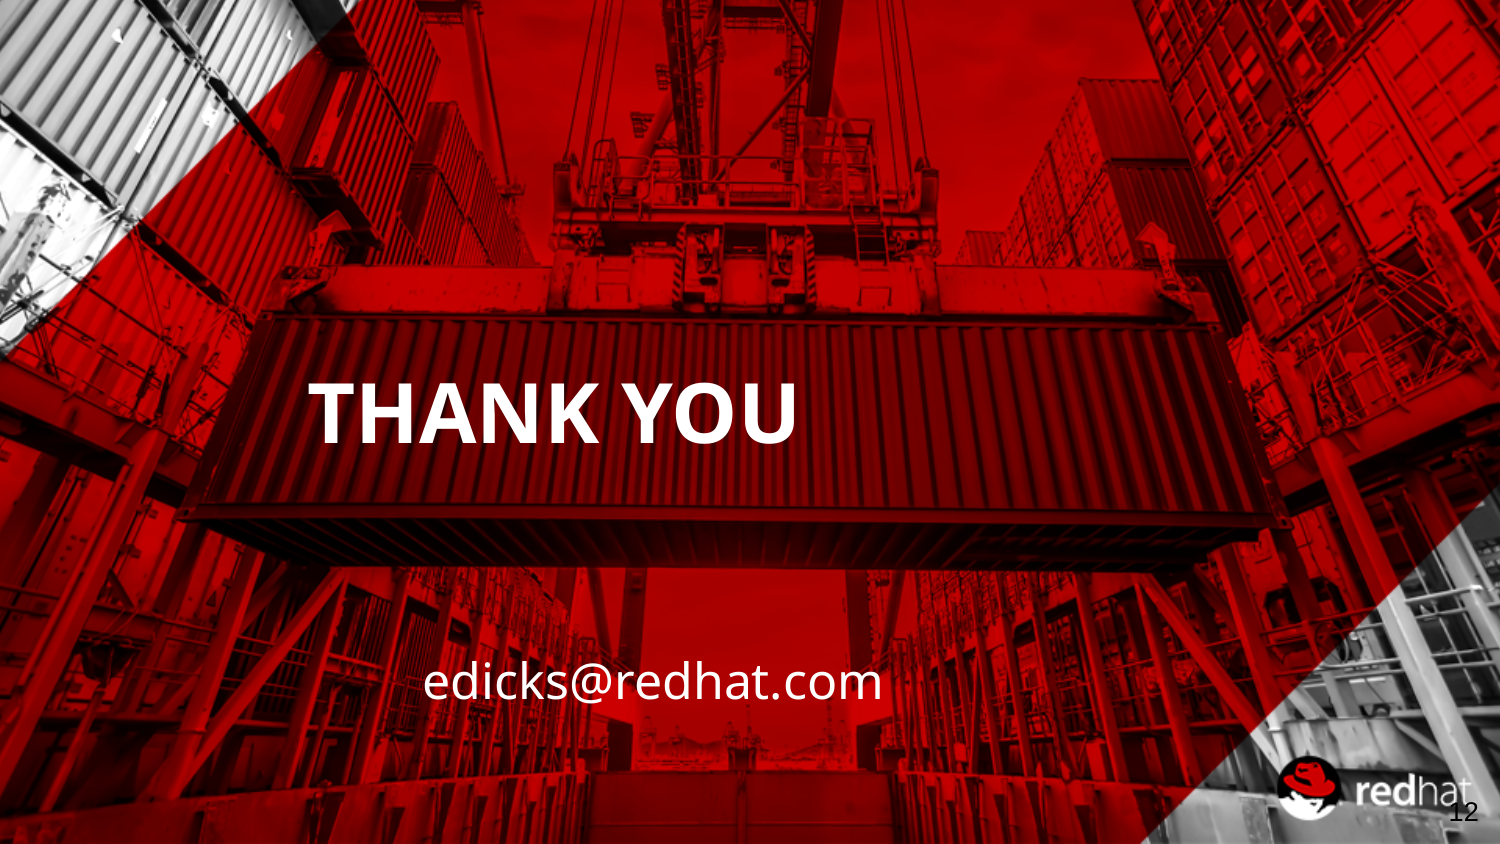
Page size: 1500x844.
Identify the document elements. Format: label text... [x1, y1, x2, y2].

slide_number <number> [1403, 779, 1494, 844]
picture [0, 0, 1500, 844]
text_box edicks@redhat.com [407, 620, 904, 740]
text_box THANK YOU [292, 310, 1267, 510]
